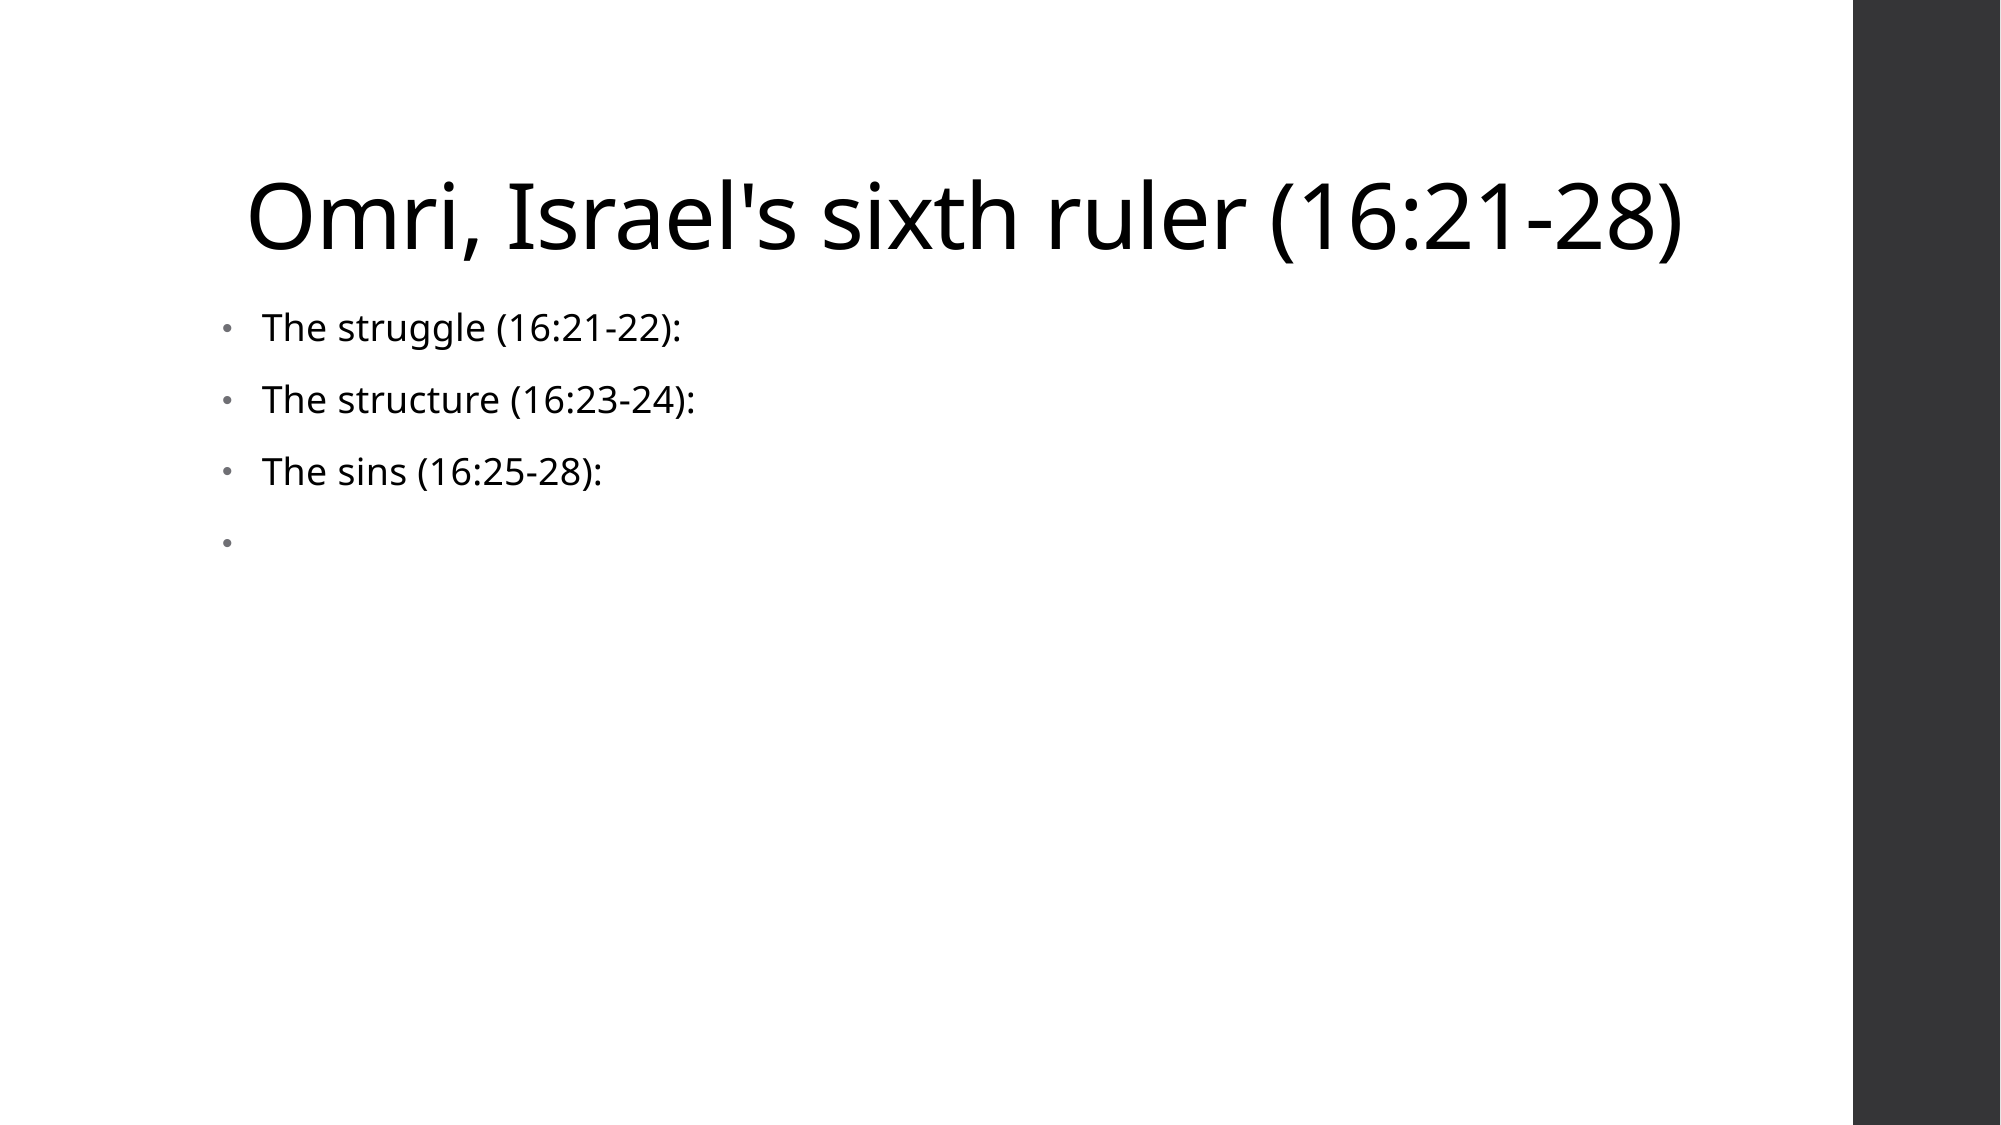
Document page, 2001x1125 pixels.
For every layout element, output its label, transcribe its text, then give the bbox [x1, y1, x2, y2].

title Omri, Israel's sixth ruler (16:21-28) [206, 60, 1797, 278]
list The struggle (16:21-22): The structure (16:23-24): The sins (16:25-28): [206, 299, 1617, 1014]
